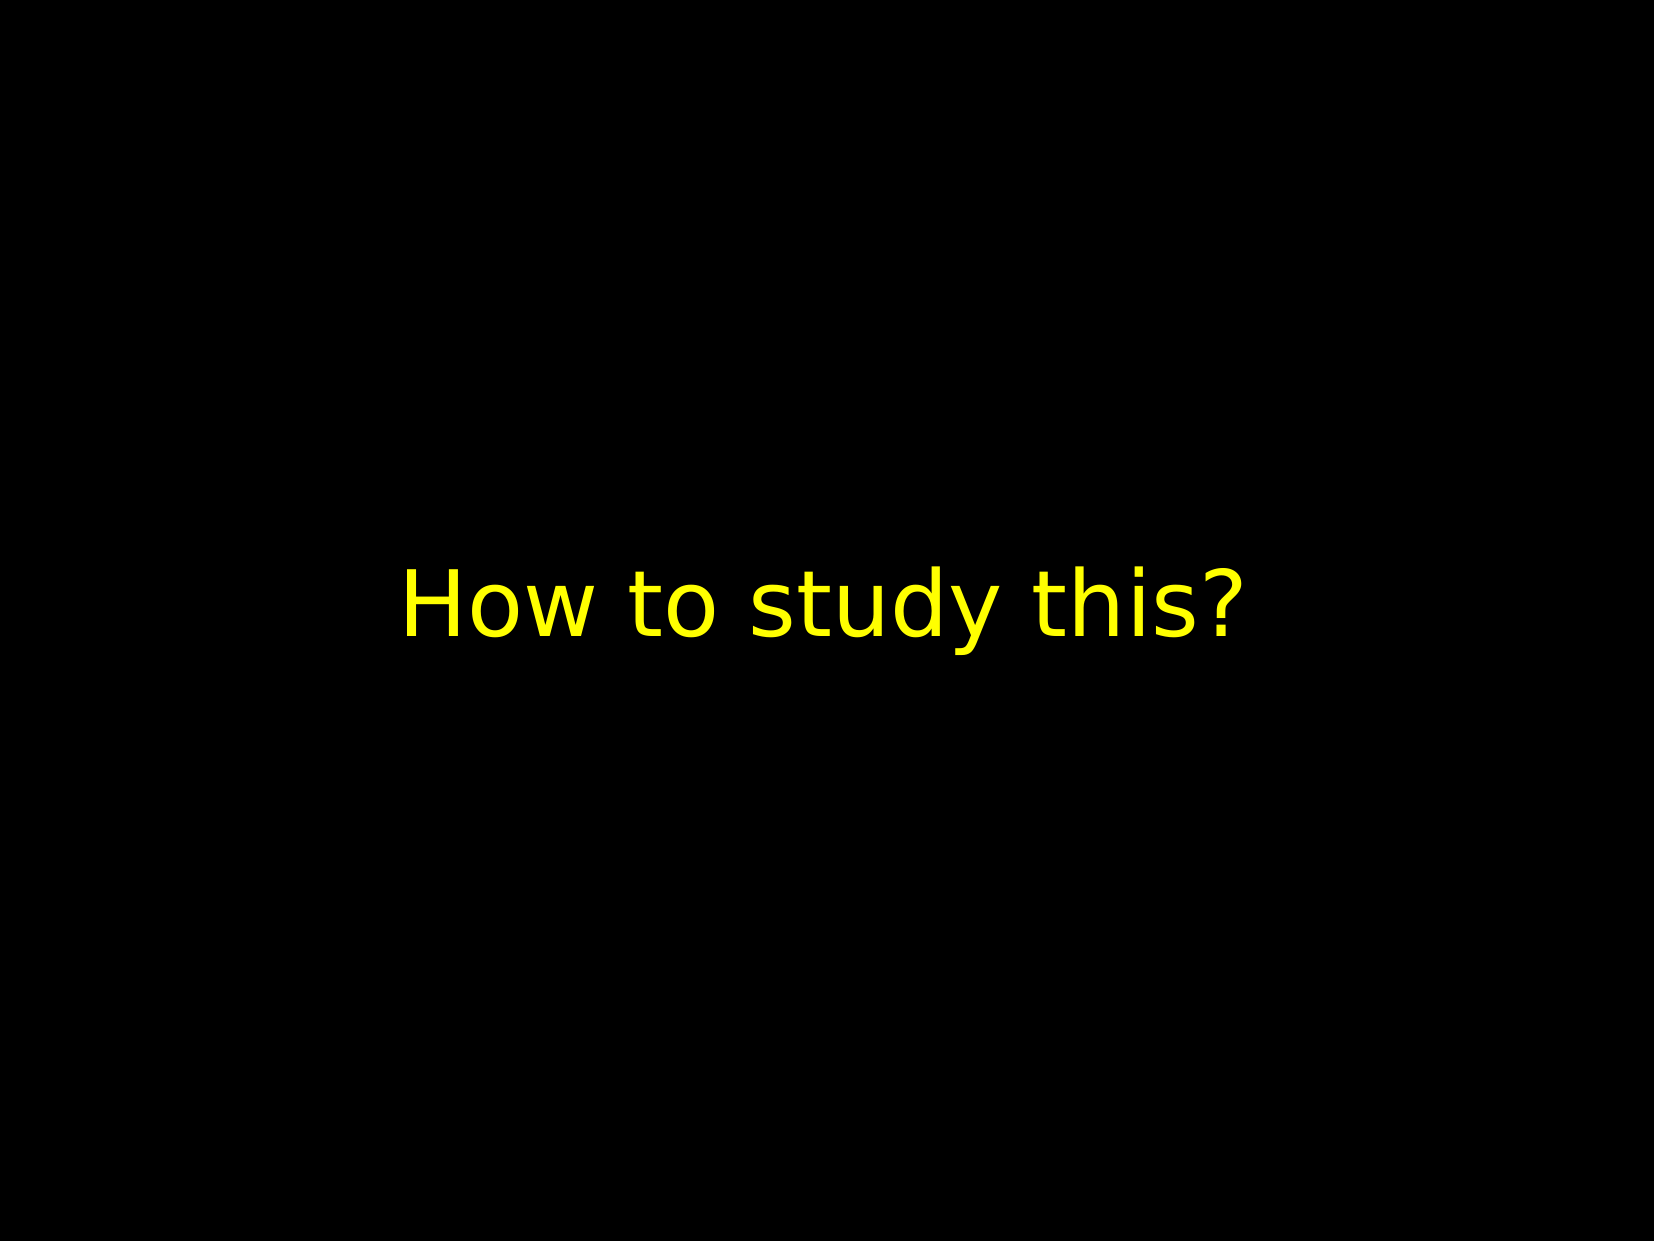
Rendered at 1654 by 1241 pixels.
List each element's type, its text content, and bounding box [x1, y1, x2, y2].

title How to study this? [79, 508, 1568, 701]
